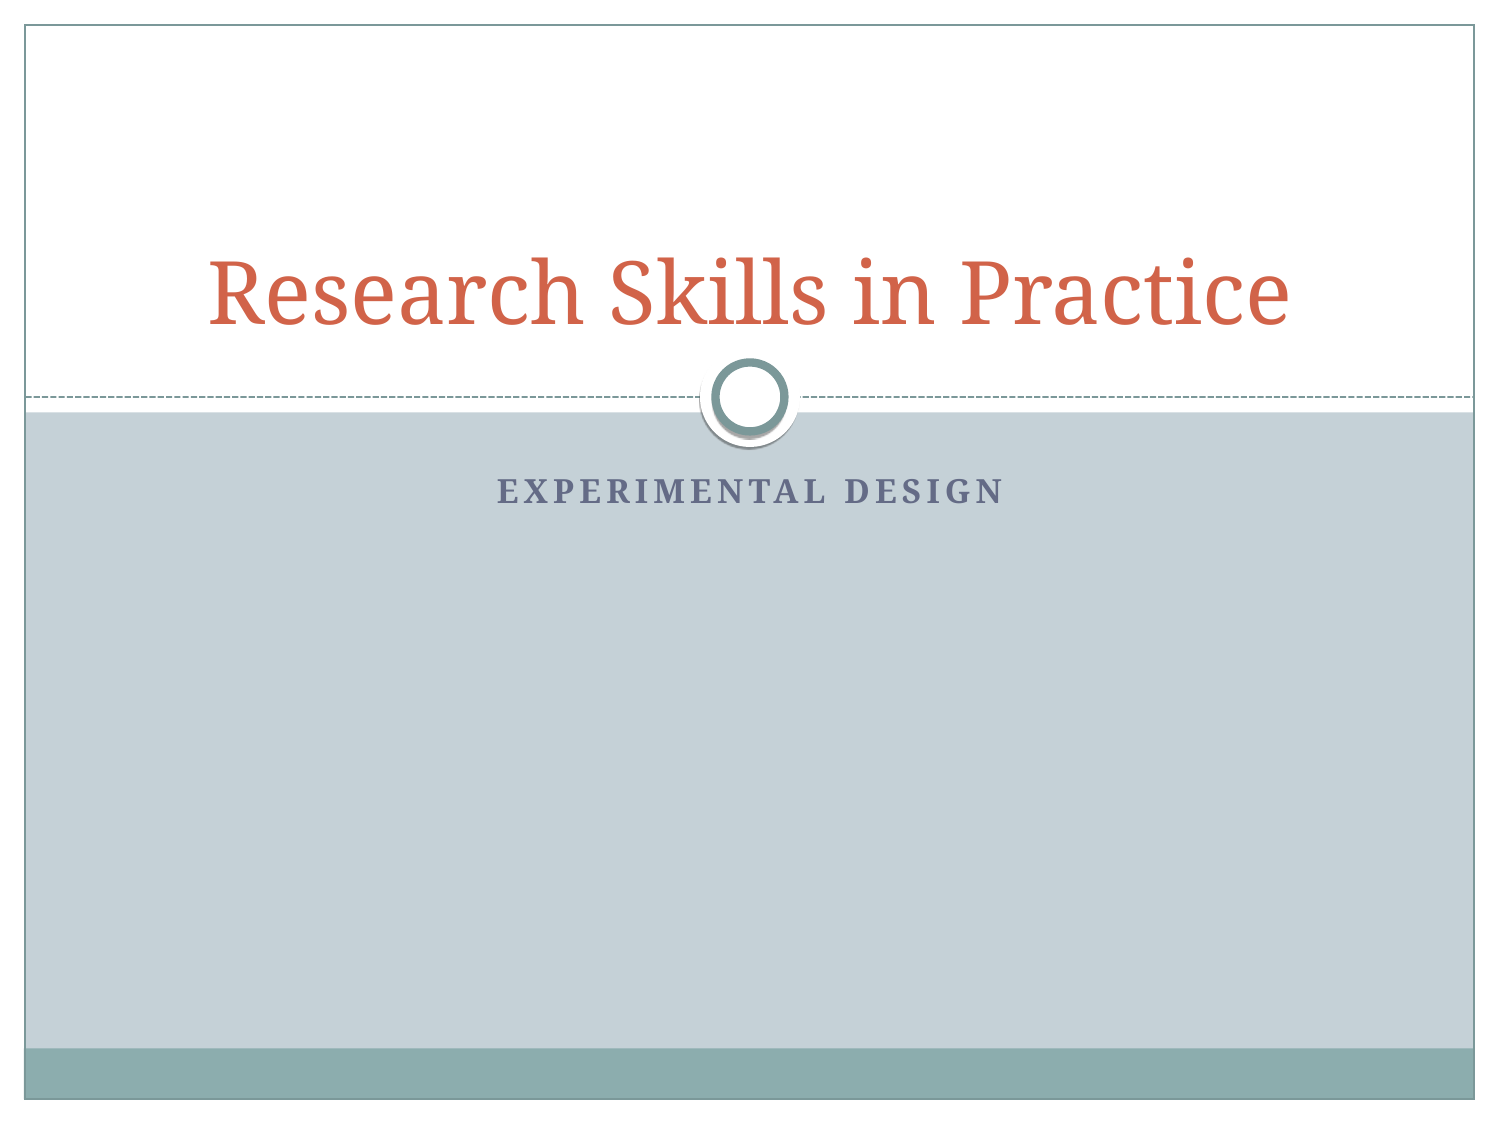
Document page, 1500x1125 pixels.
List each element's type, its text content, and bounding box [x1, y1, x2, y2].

title Research Skills in Practice [112, 62, 1388, 350]
subtitle Experimental design [225, 462, 1275, 750]
